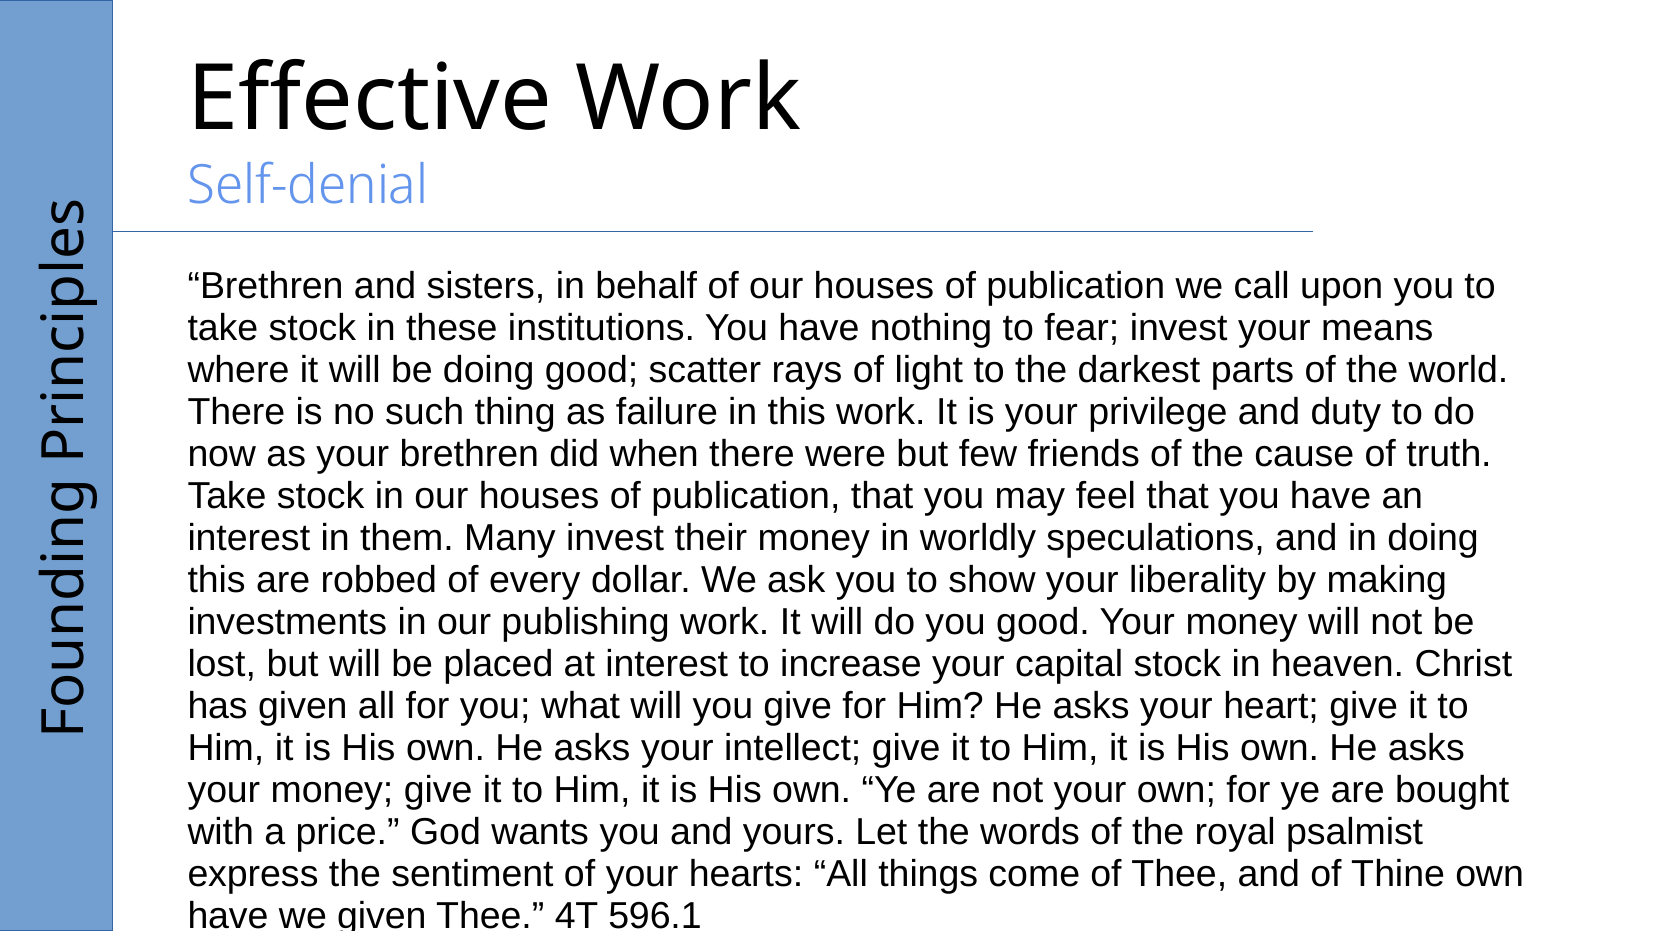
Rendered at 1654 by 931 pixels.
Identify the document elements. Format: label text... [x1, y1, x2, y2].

title Effective Work [187, 33, 1571, 125]
text_box [0, 0, 113, 931]
subtitle “Brethren and sisters, in behalf of our houses of publication we call upon you to take stock in these institutions. You have nothing to fear; invest your means where it will be doing good; scatter rays of light to the darkest parts of the world. There is no such thing as failure in this work. It is your privilege and duty to do now as your brethren did when there were but few friends of the cause of truth. Take stock in our houses of publication, that you may feel that you have an interest in them. Many invest their money in worldly speculations, and in doing this are robbed of every dollar. We ask you to show your liberality by making investments in our publishing work. It will do you good. Your money will not be lost, but will be placed at interest to increase your capital stock in heaven. Christ has given all for you; what will you give for Him? He asks your heart; give it to Him, it is His own. He asks your intellect; give it to Him, it is His own. He asks your money; give it to Him, it is His own. “Ye are not your own; for ye are bought with a price.” God wants you and yours. Let the words of the royal psalmist express the sentiment of your hearts: “All things come of Thee, and of Thine own have we given Thee.” 4T 596.1 [187, 264, 1538, 931]
title Self-denial [187, 125, 1571, 239]
text_box Founding Principles [13, 37, 105, 901]
